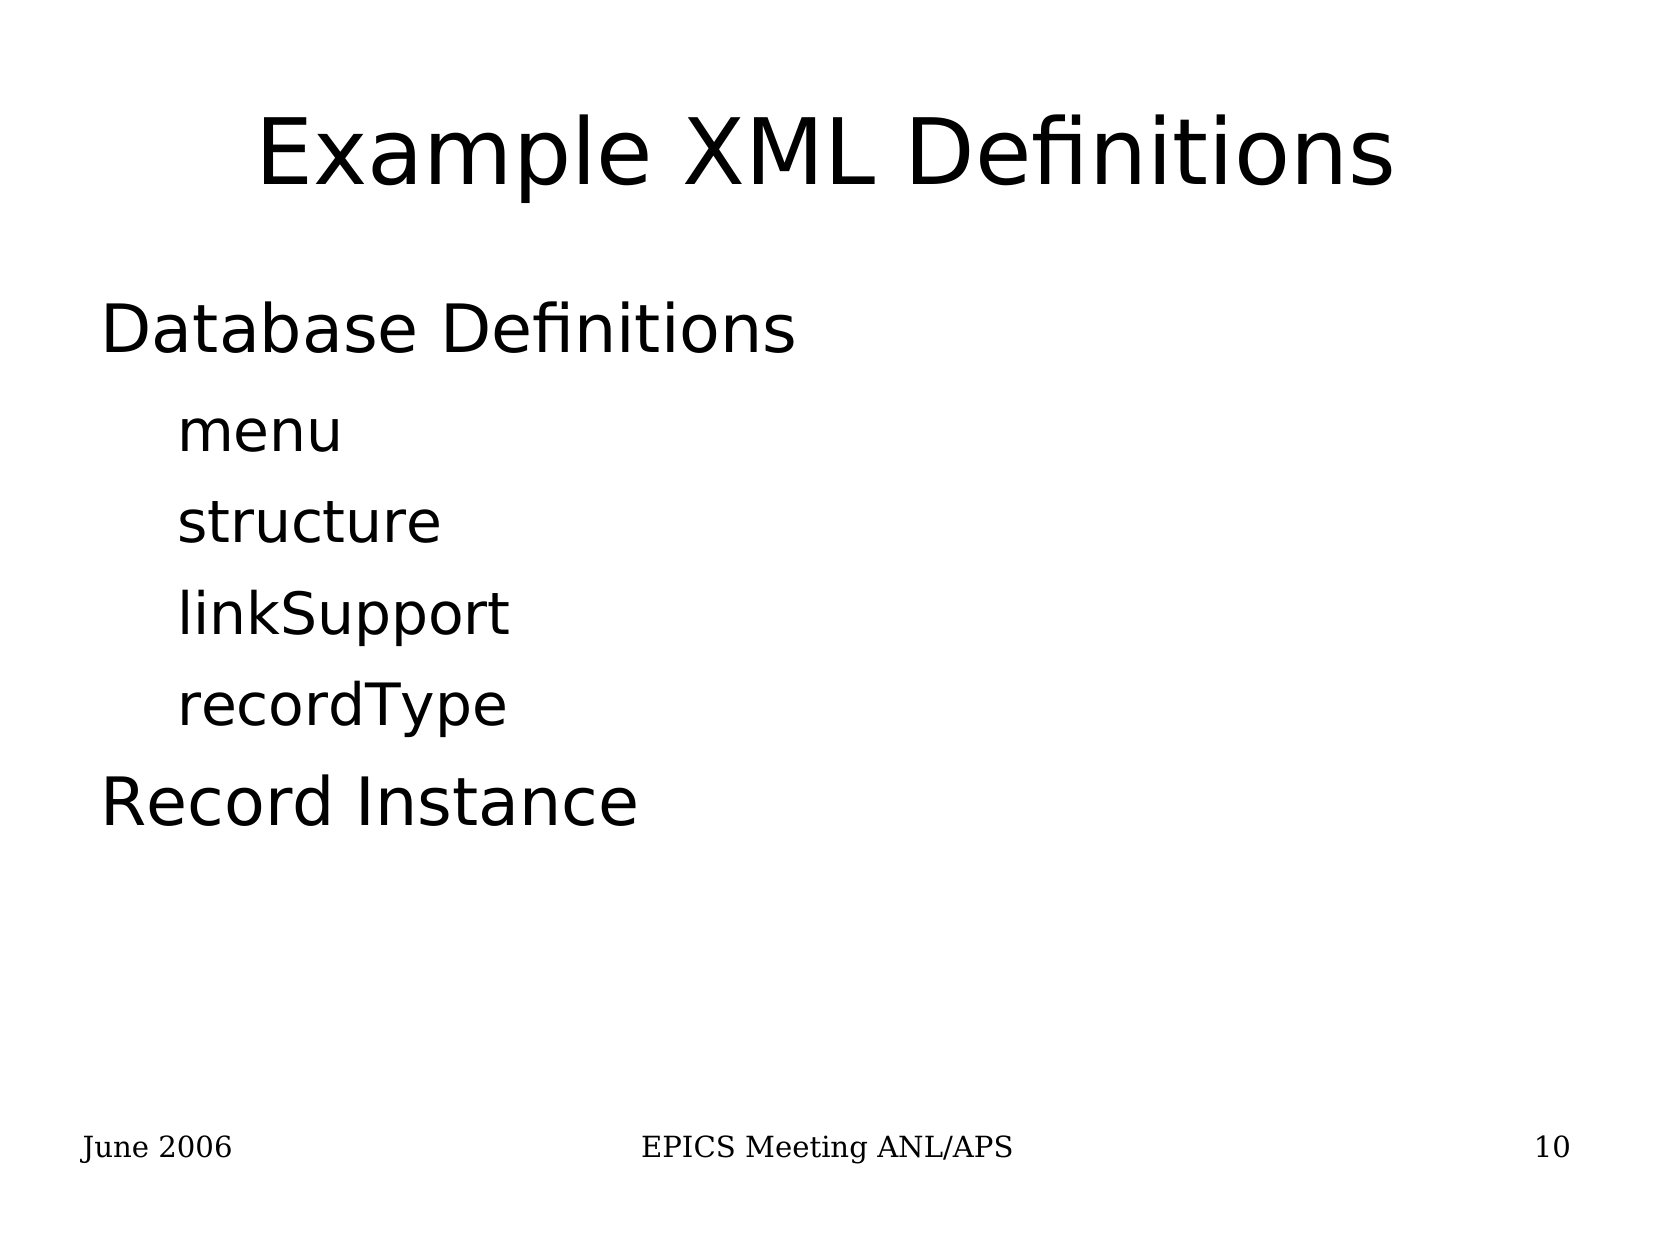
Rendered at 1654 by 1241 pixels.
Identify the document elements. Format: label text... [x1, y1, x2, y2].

list Database Definitions menu structure linkSupport recordType Record Instance [82, 290, 1571, 1109]
title Example XML Definitions [82, 49, 1571, 257]
